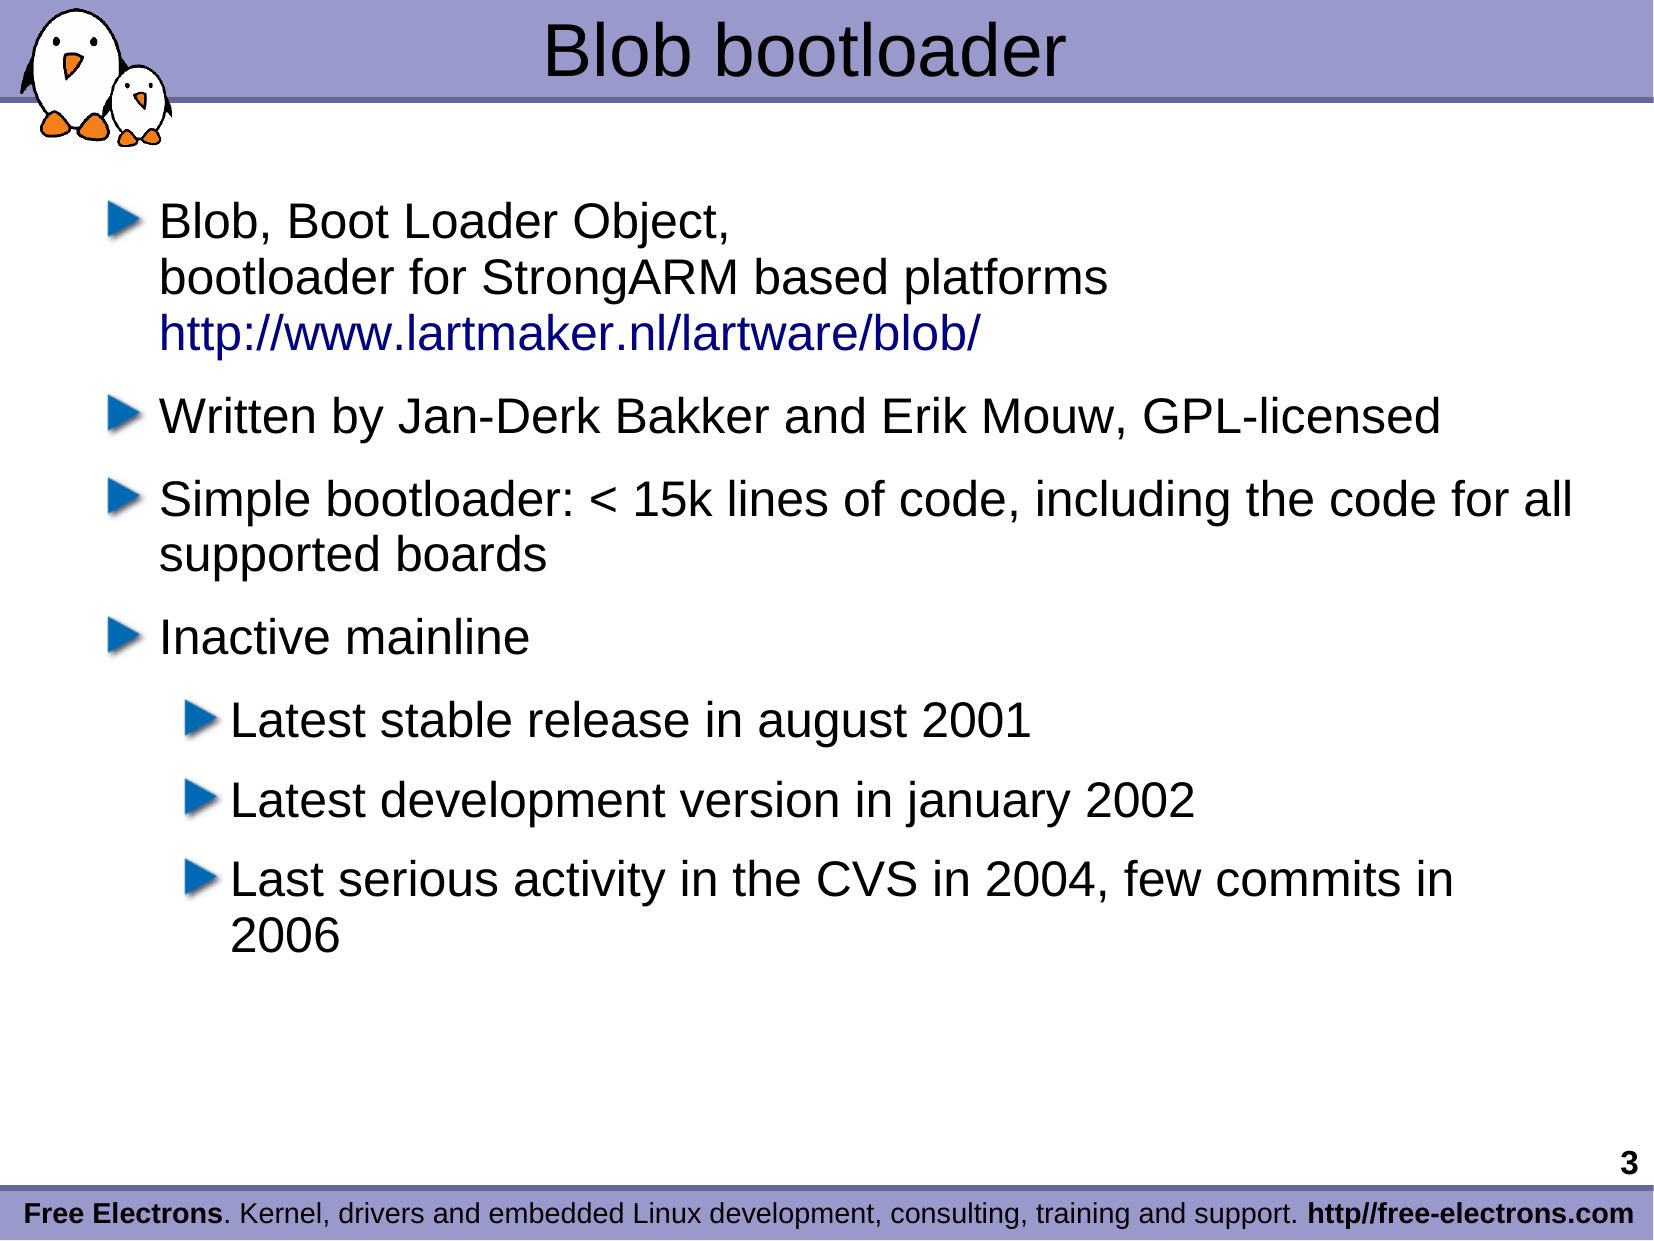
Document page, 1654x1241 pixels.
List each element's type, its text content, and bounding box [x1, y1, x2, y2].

list Blob, Boot Loader Object, bootloader for StrongARM based platforms http://www.lartmaker.nl/lartware/blob/ Written by Jan-Derk Bakker and Erik Mouw, GPL-licensed Simple bootloader: < 15k lines of code, including the code for all supported boards Inactive mainline Latest stable release in august 2001 Latest development version in january 2002 Last serious activity in the CVS in 2004, few commits in 2006 [87, 193, 1576, 1032]
picture [20, 8, 172, 147]
title Blob bootloader [60, 0, 1551, 102]
